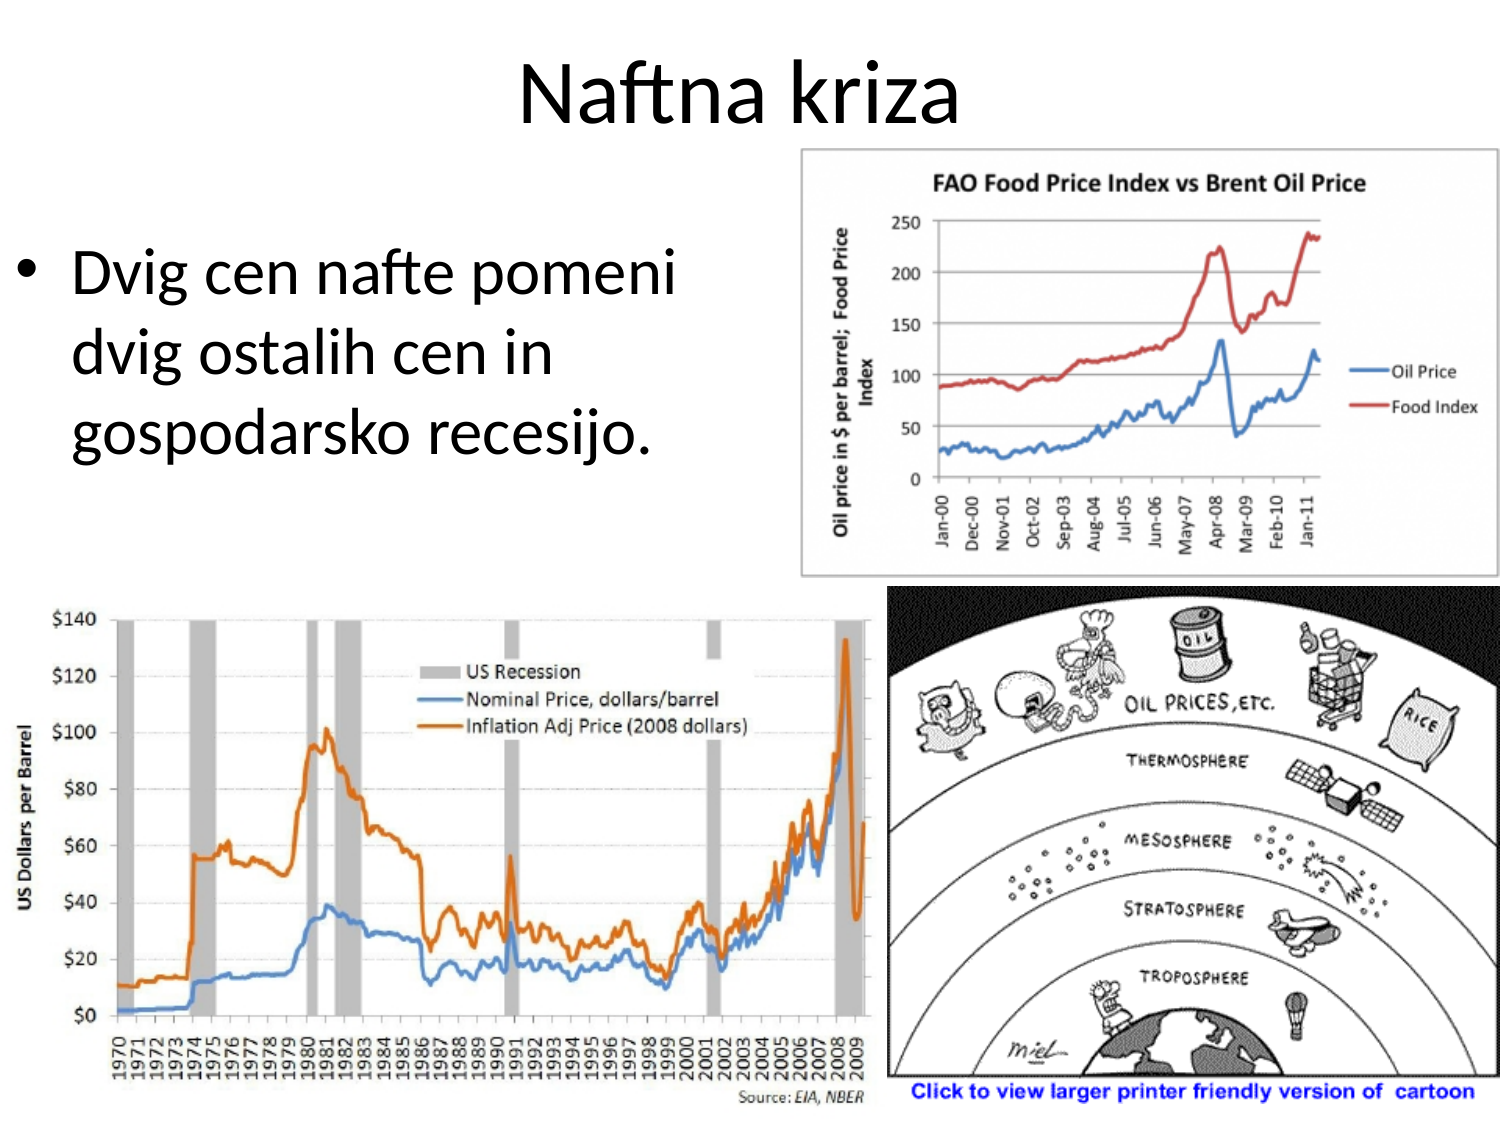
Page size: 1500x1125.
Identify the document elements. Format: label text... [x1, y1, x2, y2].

picture [0, 586, 1500, 1125]
picture [800, 148, 1500, 578]
list Dvig cen nafte pomeni dvig ostalih cen in gospodarsko recesijo. [0, 219, 750, 593]
title Naftna kriza [64, 0, 1415, 173]
